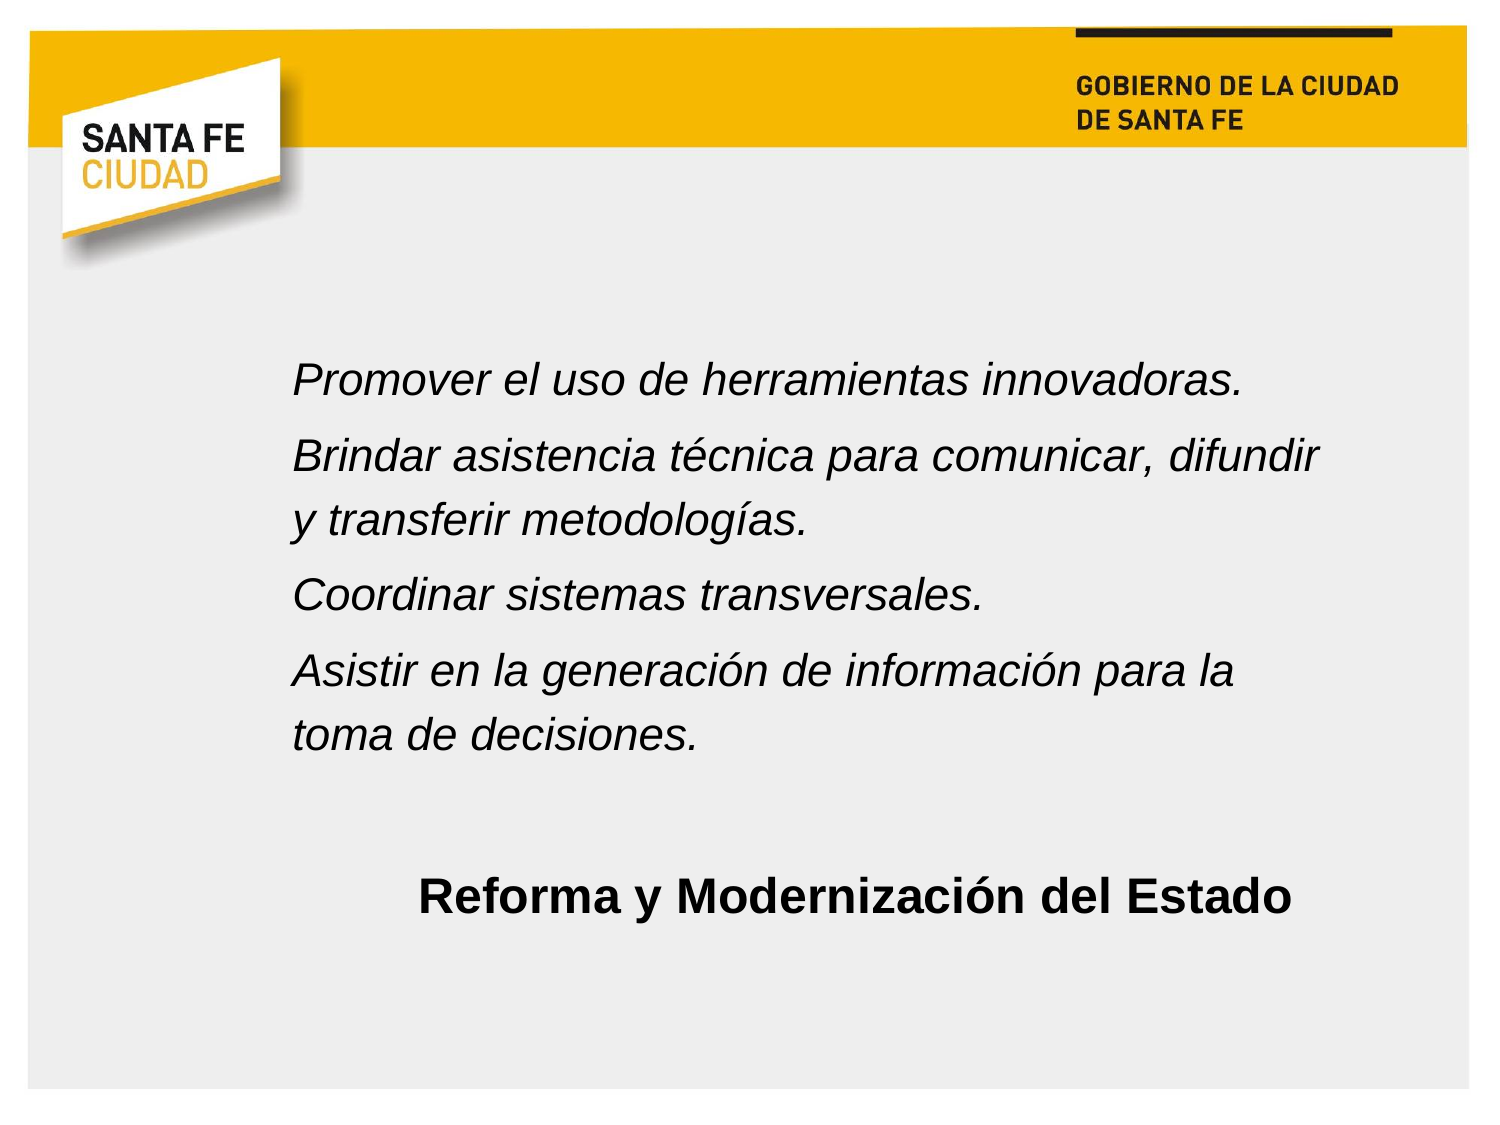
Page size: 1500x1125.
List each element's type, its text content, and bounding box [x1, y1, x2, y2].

picture [0, 1, 1500, 1124]
list Promover el uso de herramientas innovadoras. Brindar asistencia técnica para comunicar, difundir y transferir metodologías. Coordinar sistemas transversales. Asistir en la generación de información para la toma de decisiones. Reforma y Modernización del Estado [277, 208, 1353, 1047]
